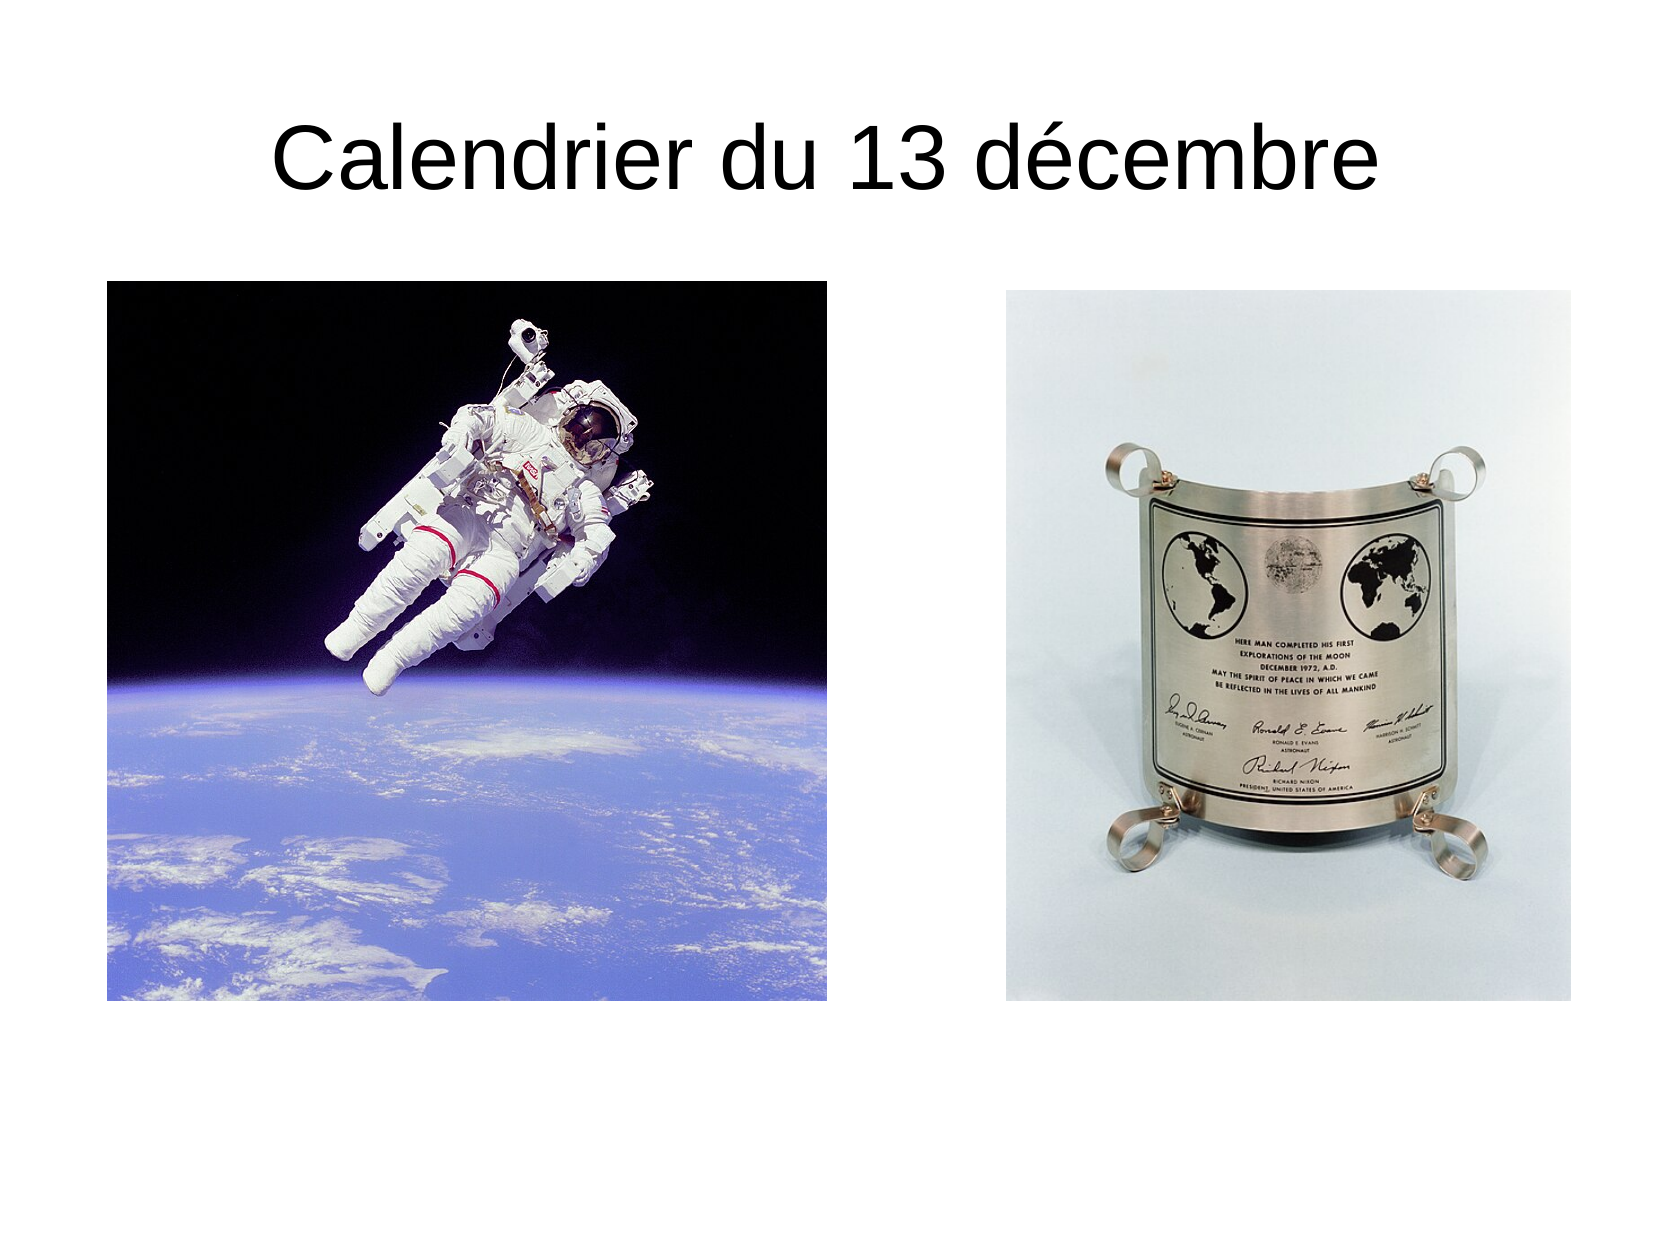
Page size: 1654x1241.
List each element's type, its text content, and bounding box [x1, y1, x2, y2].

picture [1006, 290, 1571, 1001]
title Calendrier du 13 décembre [82, 49, 1571, 257]
picture [107, 281, 827, 1001]
